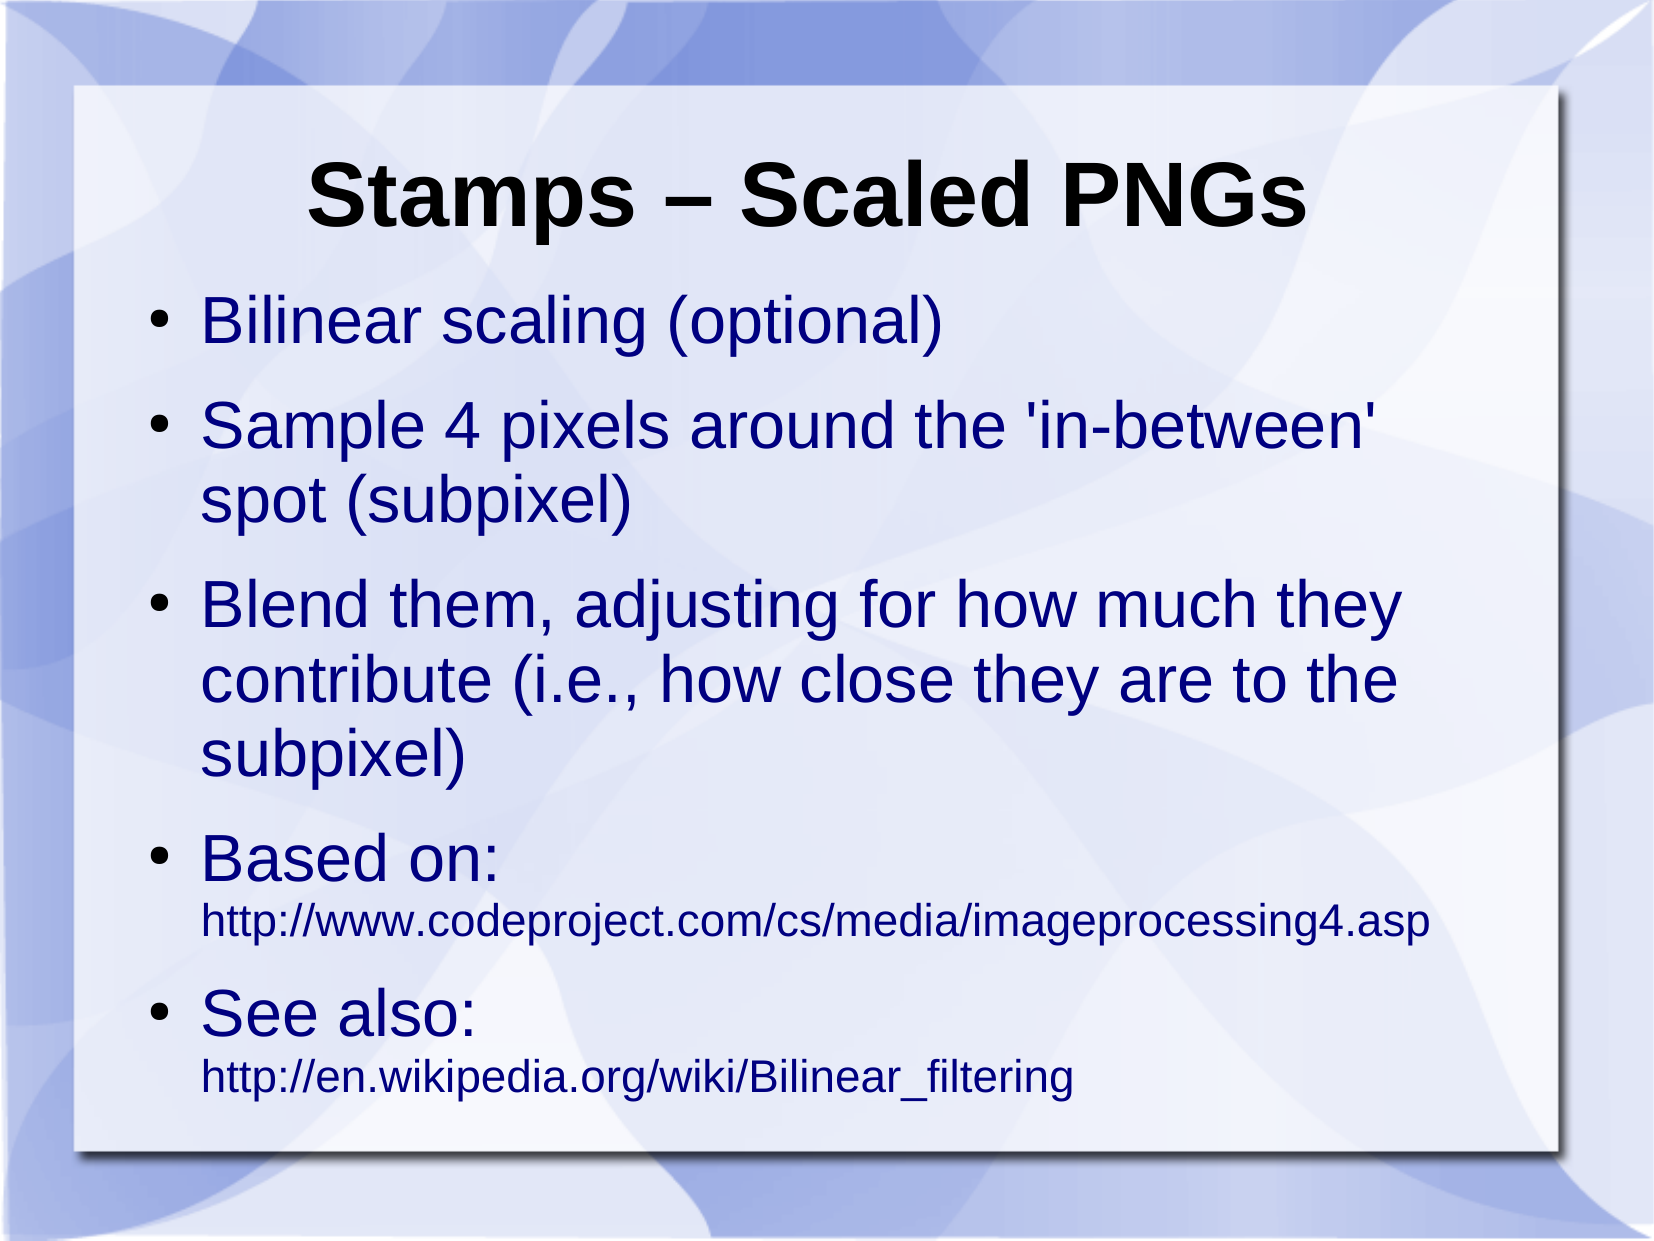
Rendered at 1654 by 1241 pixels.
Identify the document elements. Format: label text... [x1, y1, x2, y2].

picture [0, 0, 1654, 1241]
list Bilinear scaling (optional) Sample 4 pixels around the 'in-between' spot (subpixel) Blend them, adjusting for how much they contribute (i.e., how close they are to the subpixel) Based on: http://www.codeproject.com/cs/media/imageprocessing4.asp See also: http://en.wikipedia.org/wiki/Bilinear_filtering [129, 283, 1489, 1103]
title Stamps – Scaled PNGs [82, 98, 1536, 291]
